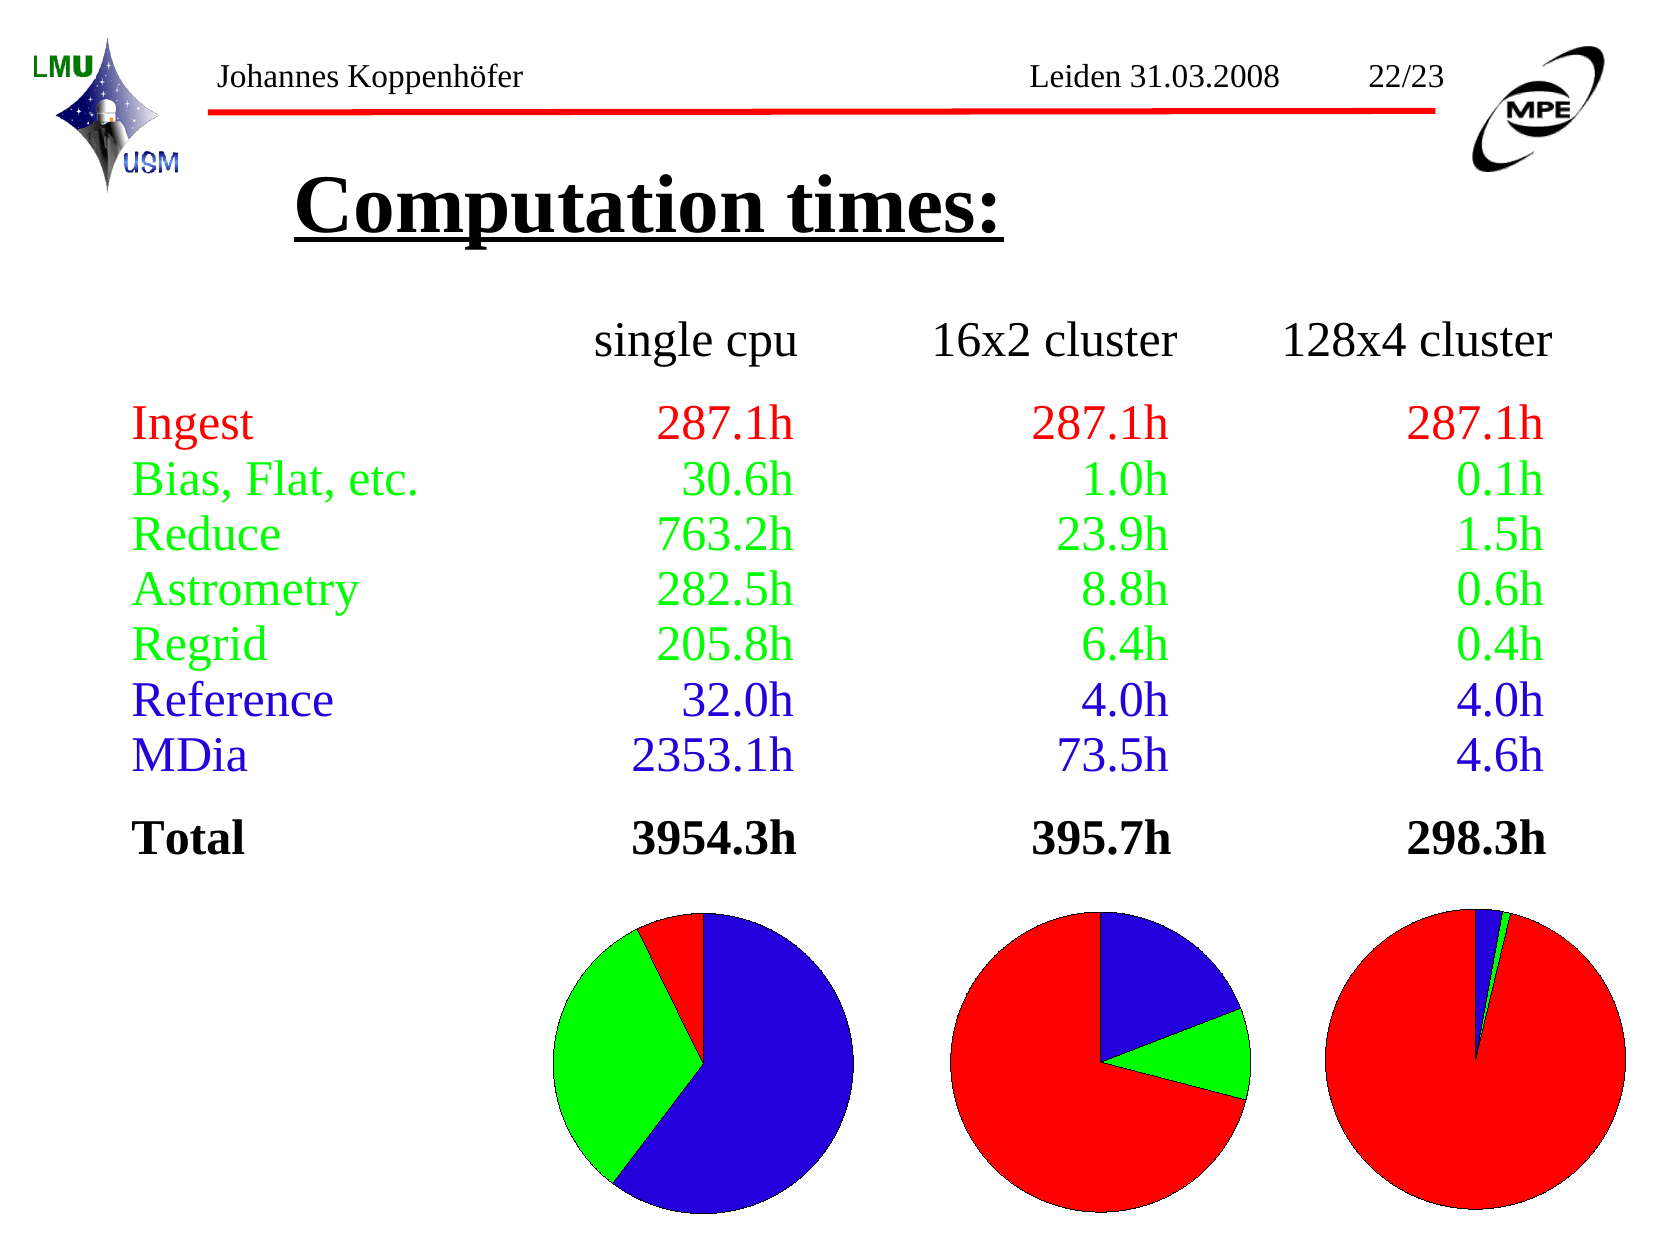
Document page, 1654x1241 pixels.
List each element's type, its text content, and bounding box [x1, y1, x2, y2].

text_box Computation times: [293, 158, 1005, 251]
text_box Johannes Koppenhöfer [217, 57, 525, 95]
text_box Leiden 31.03.2008 [1029, 57, 1342, 95]
picture [32, 35, 182, 194]
text_box single cpu 16x2 cluster 128x4 cluster Ingest 287.1h 287.1h 287.1h Bias, Flat, etc. 30.6h 1.0h 0.1h Reduce 763.2h 23.9h 1.5h Astrometry 282.5h 8.8h 0.6h Regrid 205.8h 6.4h 0.4h Reference 32.0h 4.0h 4.0h MDia 2353.1h 73.5h 4.6h Total 3954.3h 395.7h 298.3h [131, 312, 1553, 921]
chart [1301, 892, 1654, 1211]
text_box 22/23 [1368, 57, 1478, 95]
picture [1472, 46, 1605, 172]
chart [529, 896, 882, 1216]
chart [926, 895, 1279, 1214]
